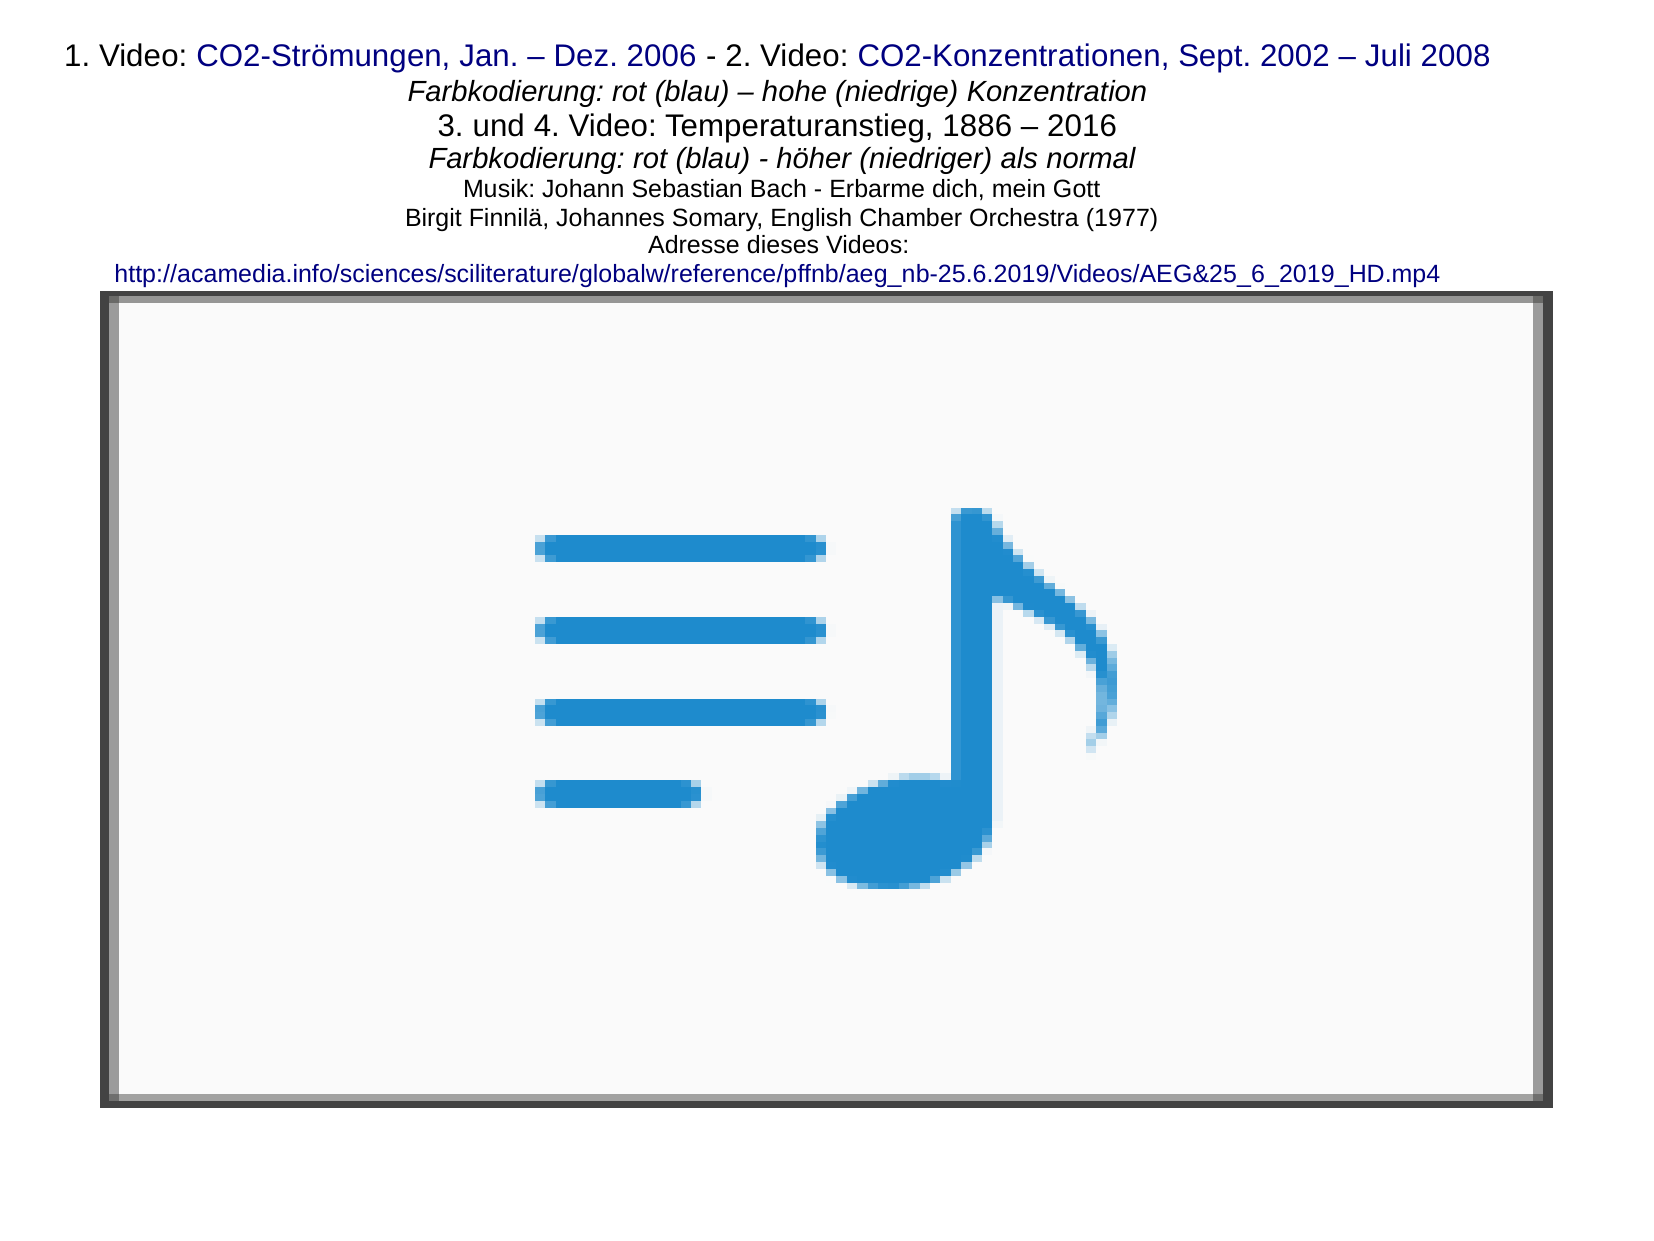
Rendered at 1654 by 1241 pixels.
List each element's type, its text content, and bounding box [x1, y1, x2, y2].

text_box [99, 290, 1555, 1109]
title 1. Video: CO2-Strömungen, Jan. – Dez. 2006 - 2. Video: CO2-Konzentrationen, Sept. 2002 – Juli 2008 Farbkodierung: rot (blau) – hohe (niedrige) Konzentration 3. und 4. Video: Temperaturanstieg, 1886 – 2016 Farbkodierung: rot (blau) - höher (niedriger) als normal Musik: Johann Sebastian Bach - Erbarme dich, mein Gott Birgit Finnilä, Johannes Somary, English Chamber Orchestra (1977) Adresse dieses Videos: http://acamedia.info/sciences/sciliterature/globalw/reference/pffnb/aeg_nb-25.6.2019/Videos/AEG&25_6_2019_HD.mp4 [38, 38, 1527, 287]
